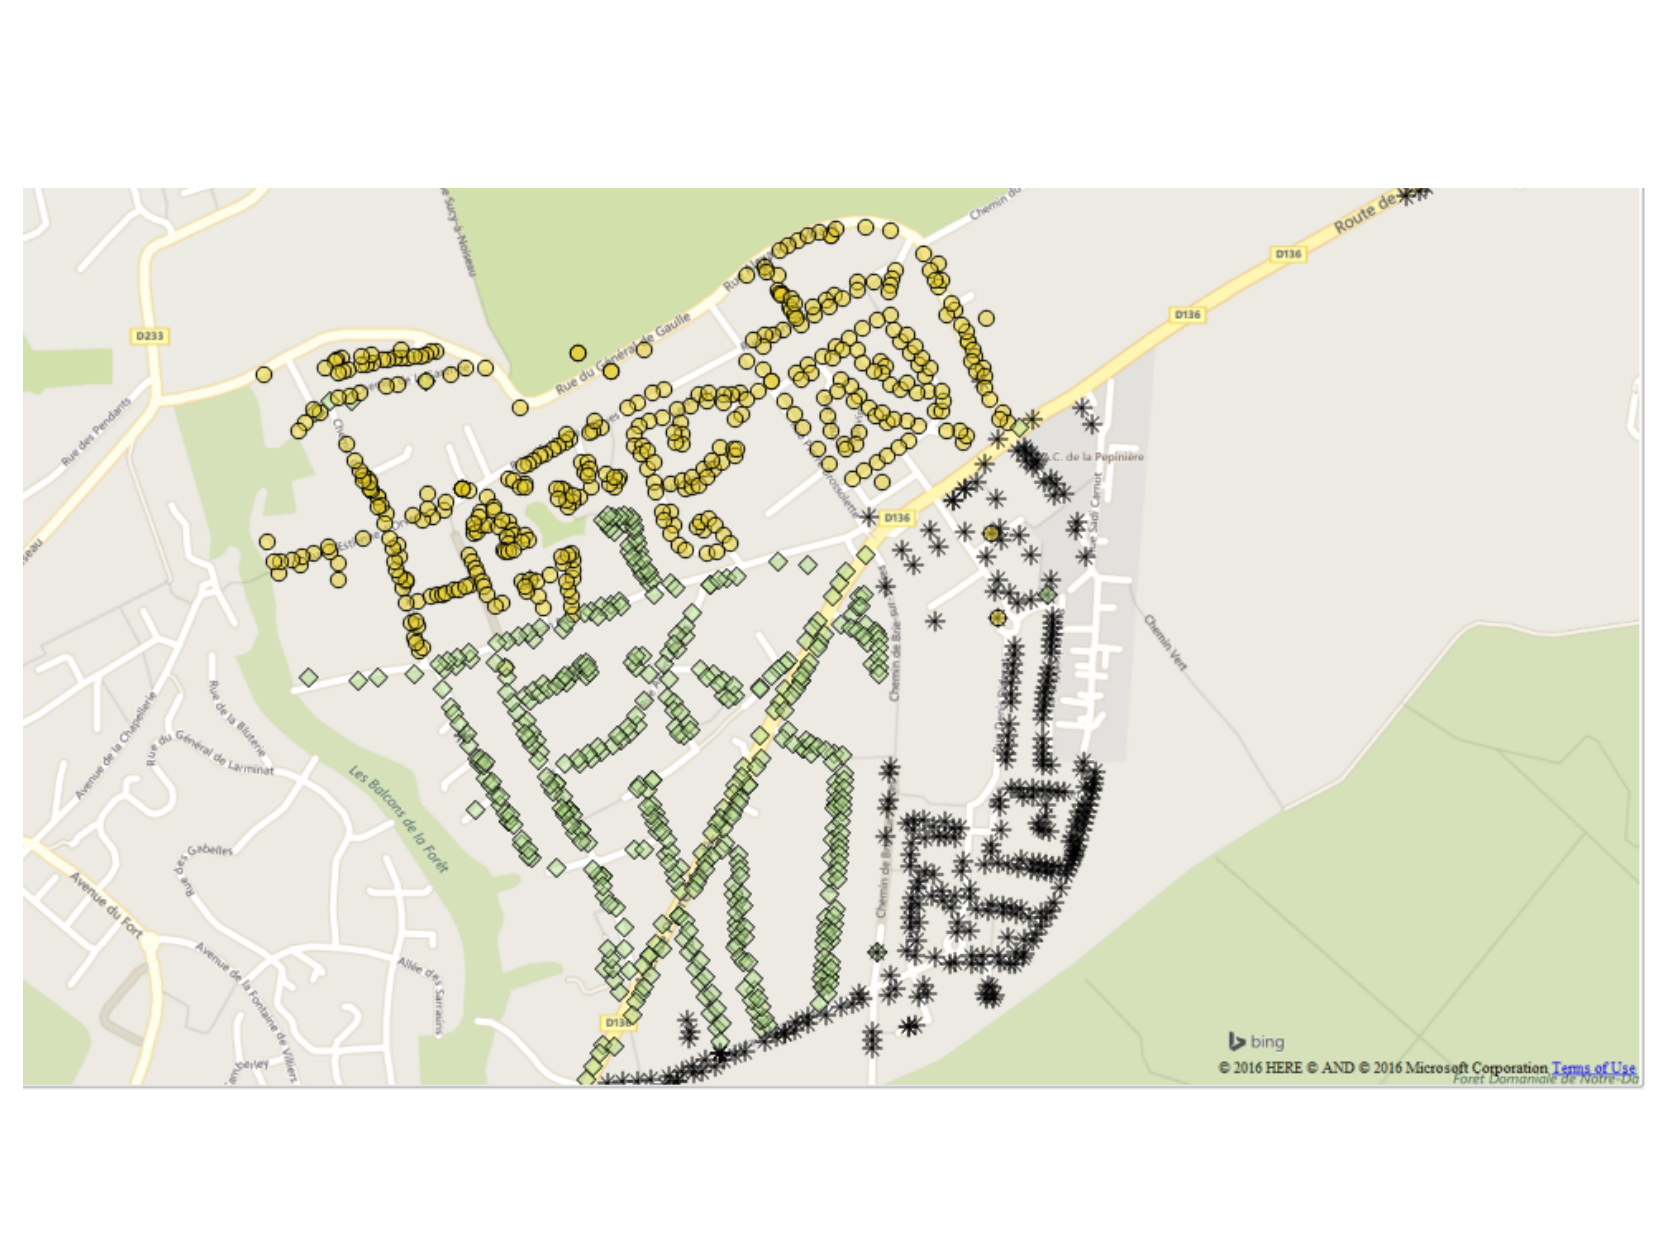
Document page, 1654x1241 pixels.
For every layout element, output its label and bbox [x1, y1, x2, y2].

picture [23, 188, 1648, 1090]
